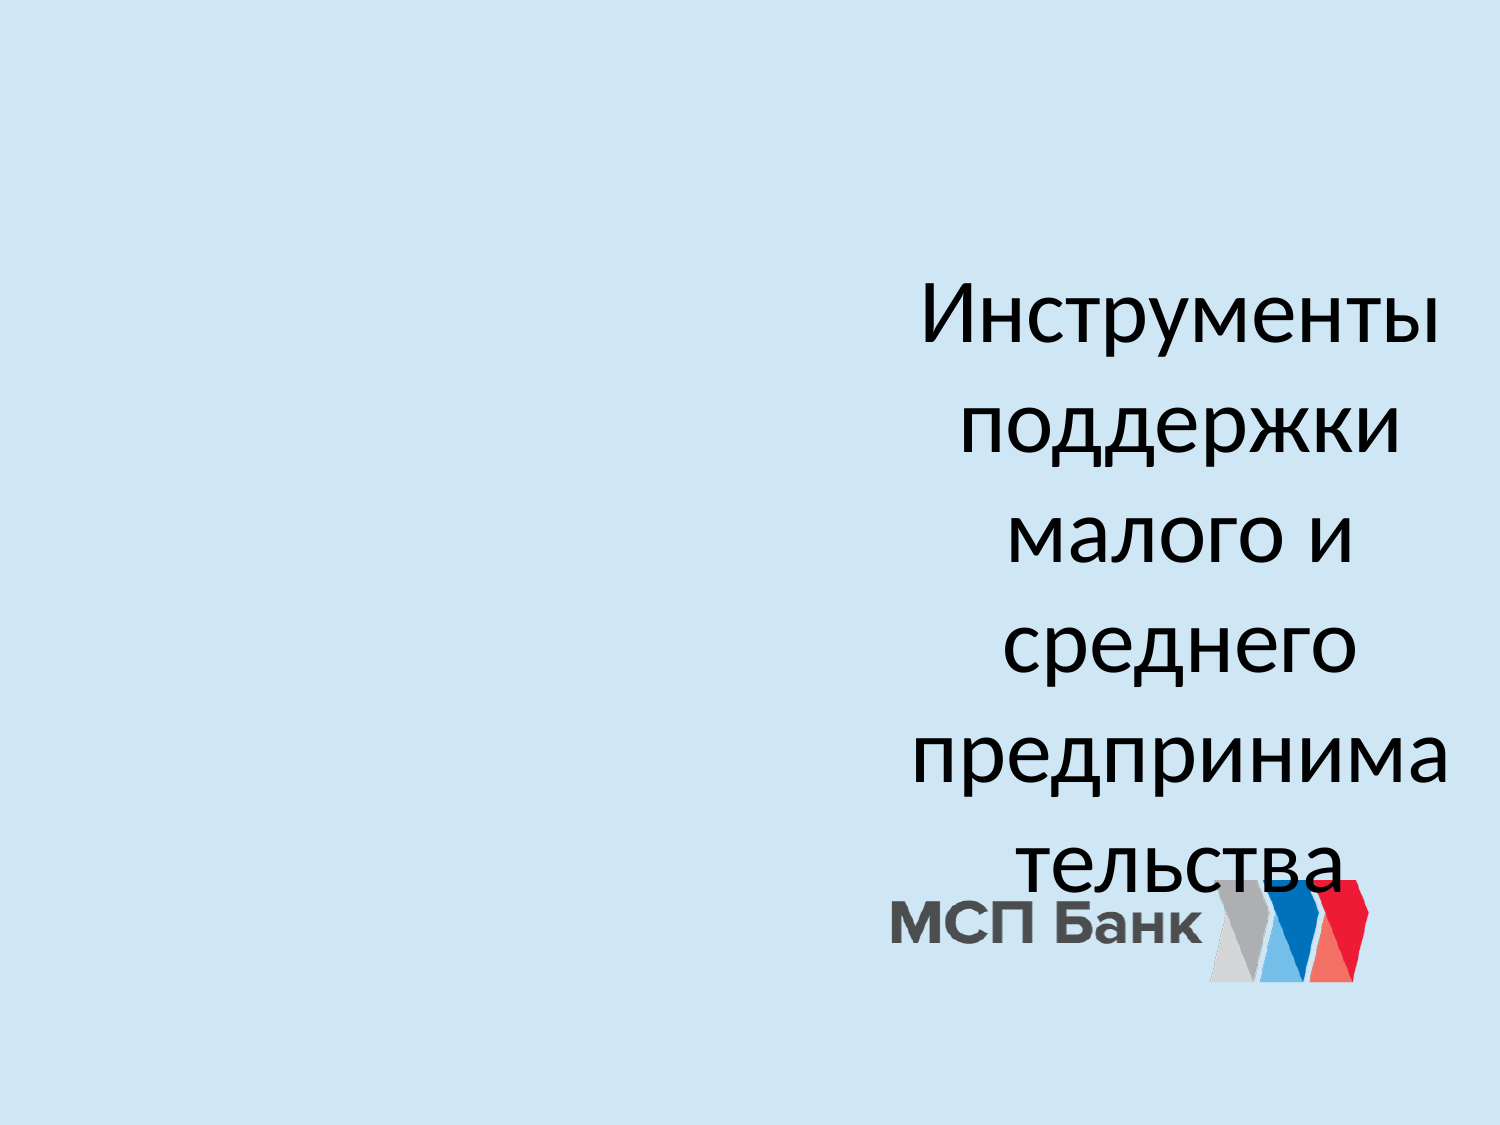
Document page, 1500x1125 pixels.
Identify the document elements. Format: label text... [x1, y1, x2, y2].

title Инструменты поддержки малого и среднего предпринимательства [891, 243, 1471, 485]
picture [828, 845, 1418, 1011]
